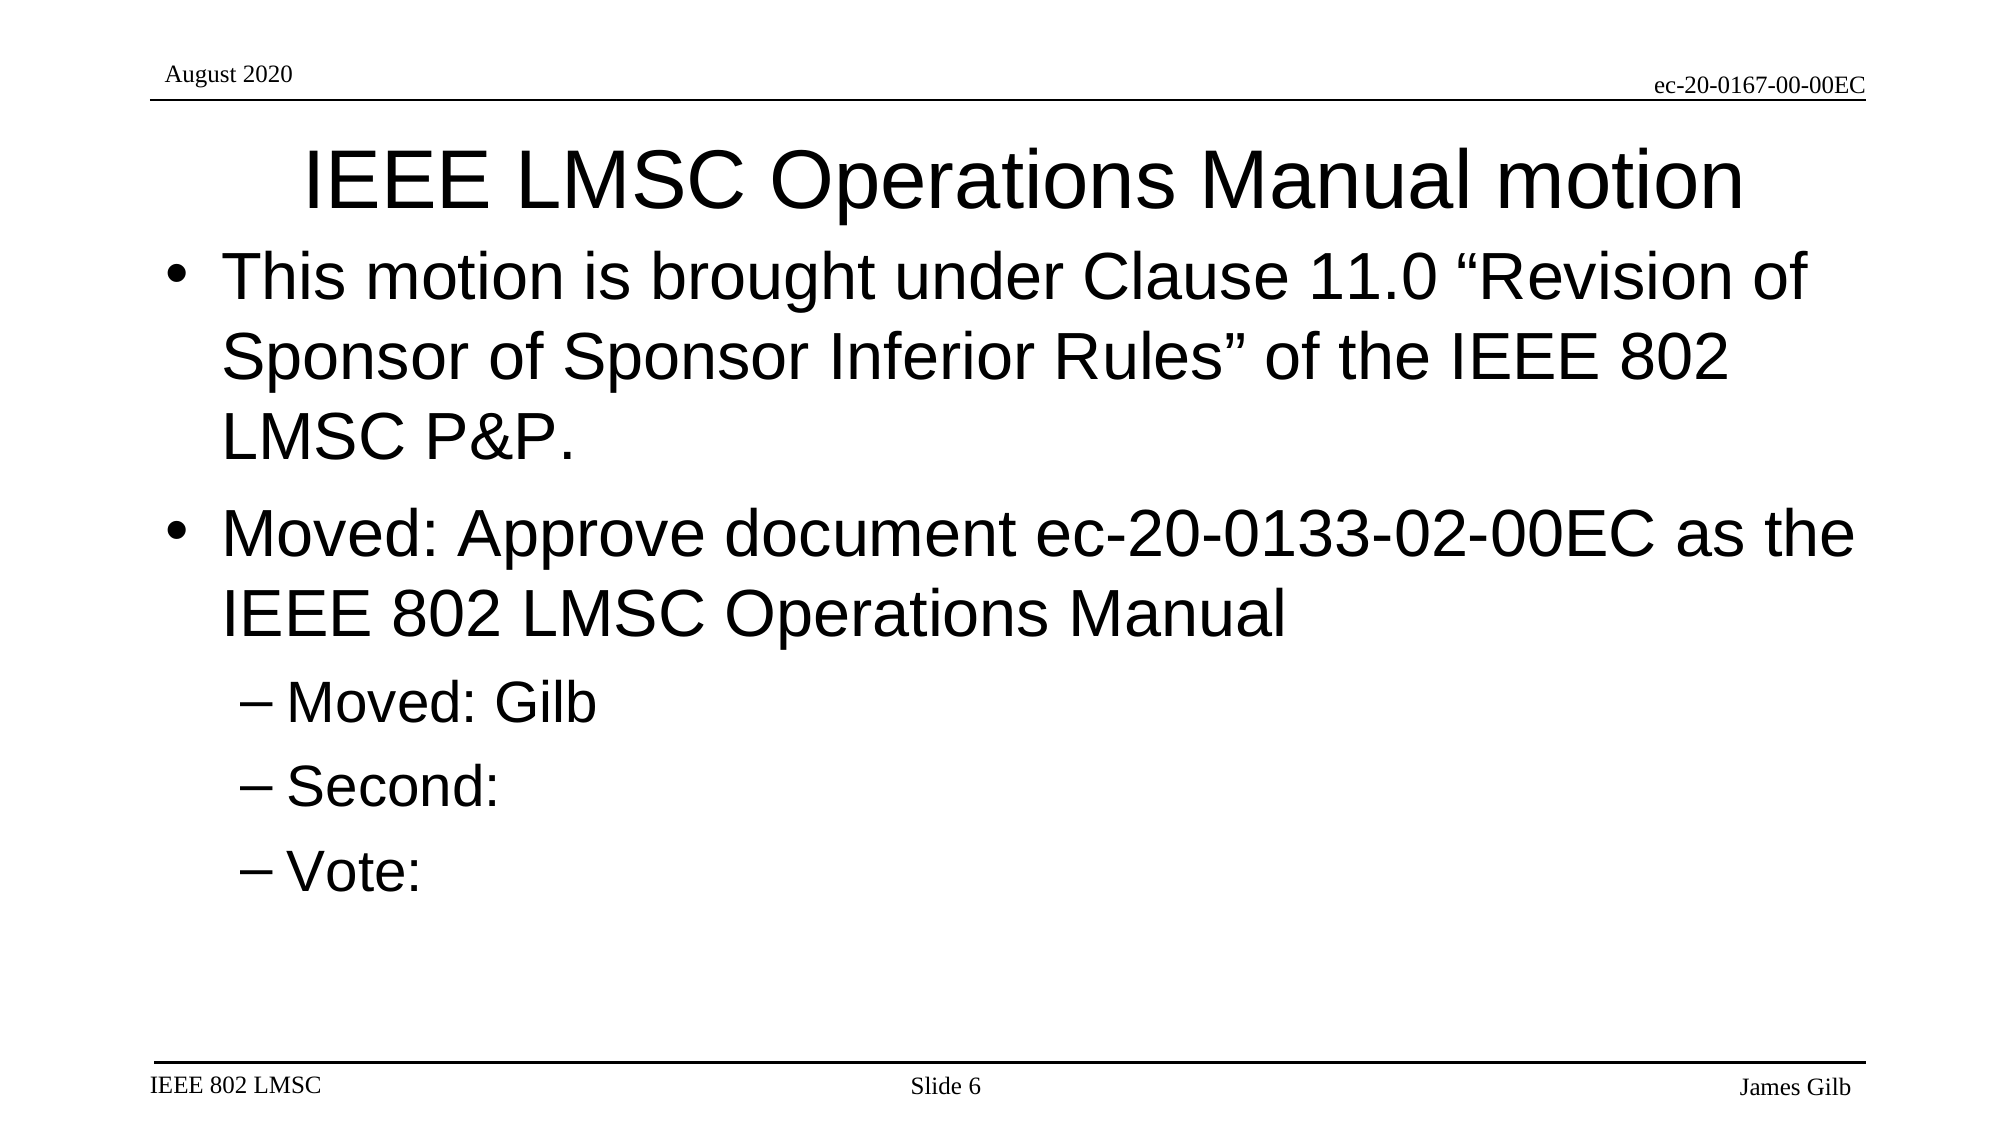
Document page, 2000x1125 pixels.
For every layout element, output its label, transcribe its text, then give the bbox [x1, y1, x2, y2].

list This motion is brought under Clause 11.0 “Revision of Sponsor of Sponsor Inferior Rules” of the IEEE 802 LMSC P&P. Moved: Approve document ec-20-0133-02-00EC as the IEEE 802 LMSC Operations Manual Moved: Gilb Second: Vote: [149, 224, 1900, 1036]
title IEEE LMSC Operations Manual motion [149, 112, 1900, 224]
